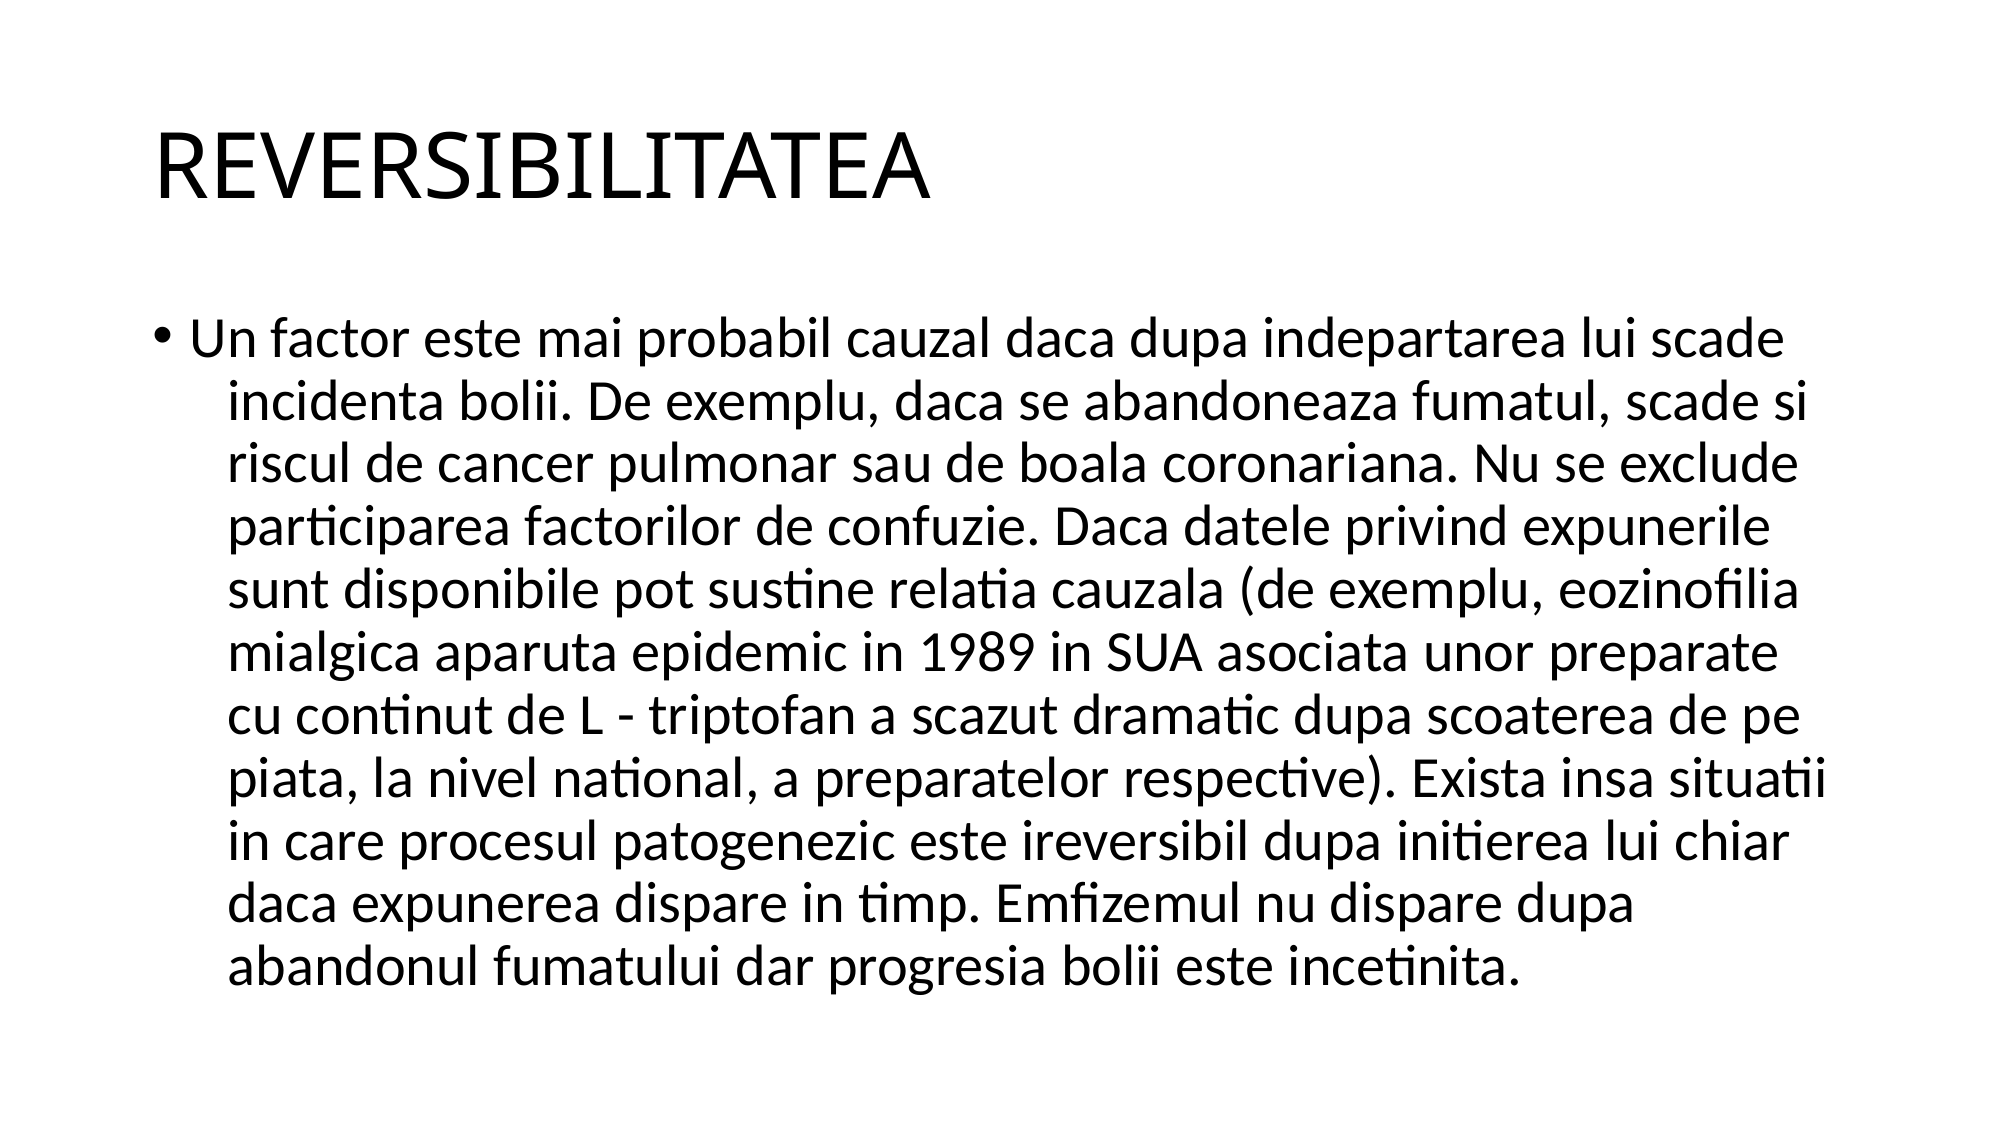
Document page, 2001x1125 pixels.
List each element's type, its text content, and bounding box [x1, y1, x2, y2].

list Un factor este mai probabil cauzal daca dupa indepartarea lui scade incidenta bolii. De exemplu, daca se abandoneaza fumatul, scade si riscul de cancer pulmonar sau de boala coronariana. Nu se exclude participarea factorilor de confuzie. Daca datele privind expunerile sunt disponibile pot sustine relatia cauzala (de exemplu, eozinofilia mialgica aparuta epidemic in 1989 in SUA asociata unor preparate cu continut de L - triptofan a scazut dramatic dupa scoaterea de pe piata, la nivel national, a preparatelor respective). Exista insa situatii in care procesul patogenezic este ireversibil dupa initierea lui chiar daca expunerea dispare in timp. Emfizemul nu dispare dupa abandonul fumatului dar progresia bolii este incetinita. [137, 299, 1863, 1014]
title REVERSIBILITATEA [137, 59, 1863, 278]
